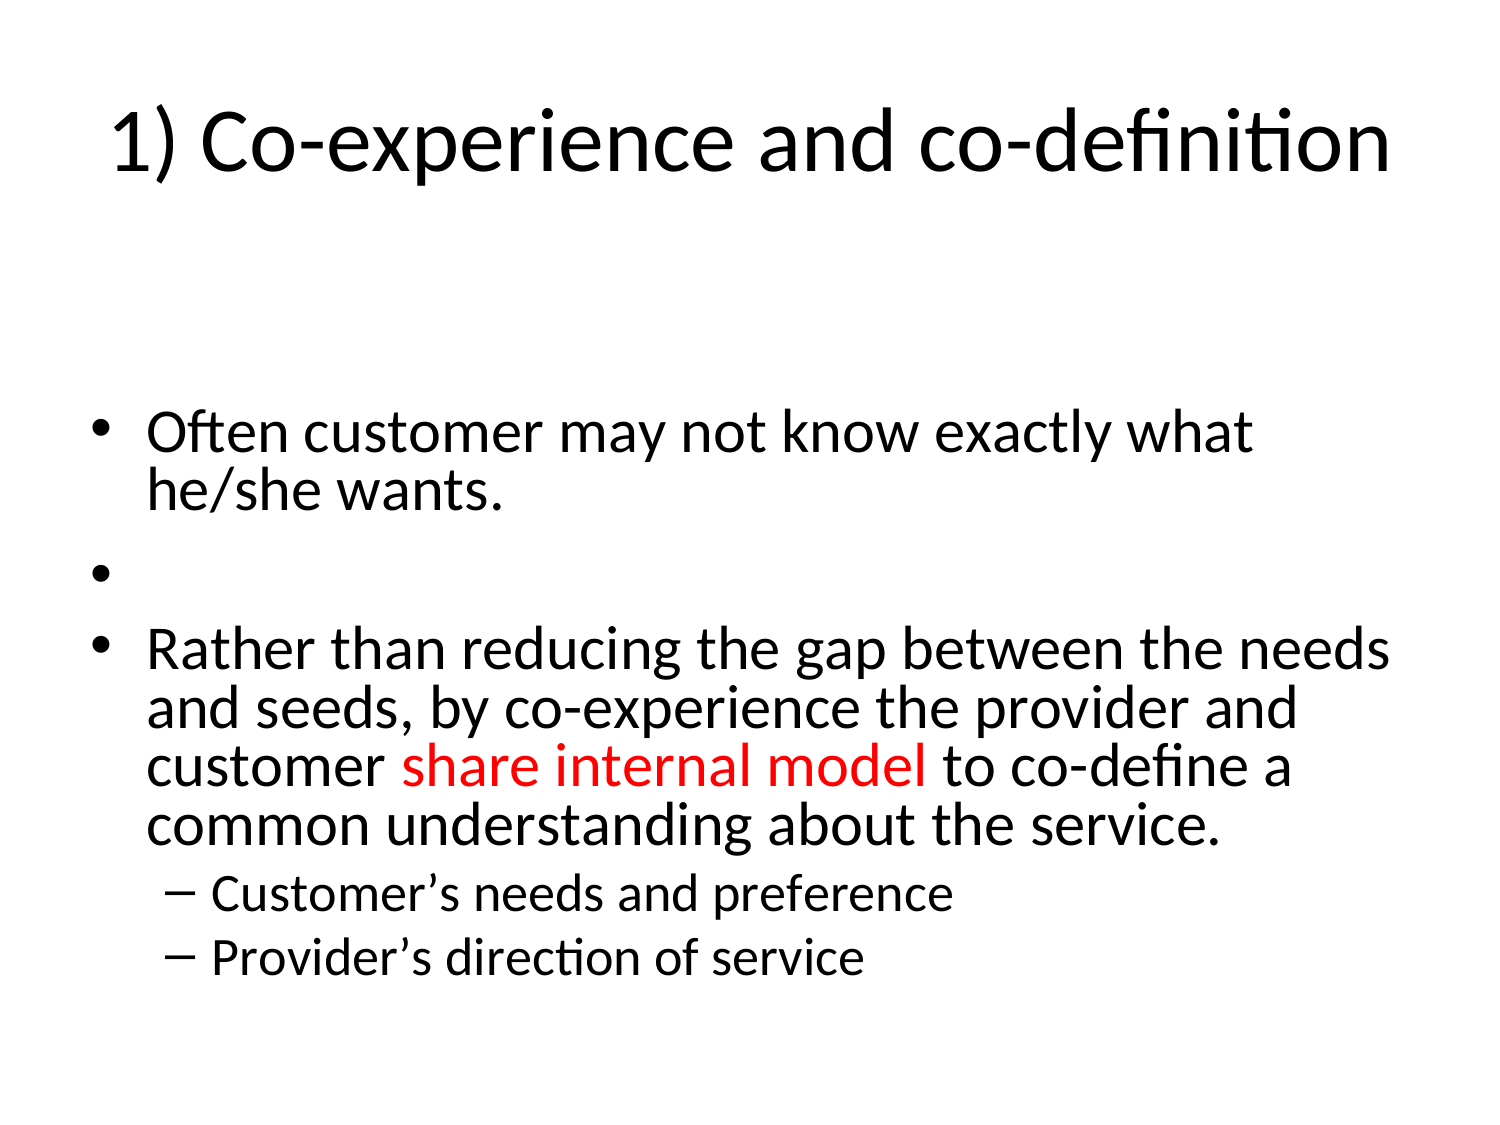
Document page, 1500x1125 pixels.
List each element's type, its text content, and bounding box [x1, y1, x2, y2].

list Often customer may not know exactly what he/she wants. Rather than reducing the gap between the needs and seeds, by co-experience the provider and customer share internal model to co-define a common understanding about the service. Customer’s needs and preference Provider’s direction of service [75, 307, 1426, 1000]
title 1) Co-experience and co-definition [75, 45, 1426, 233]
